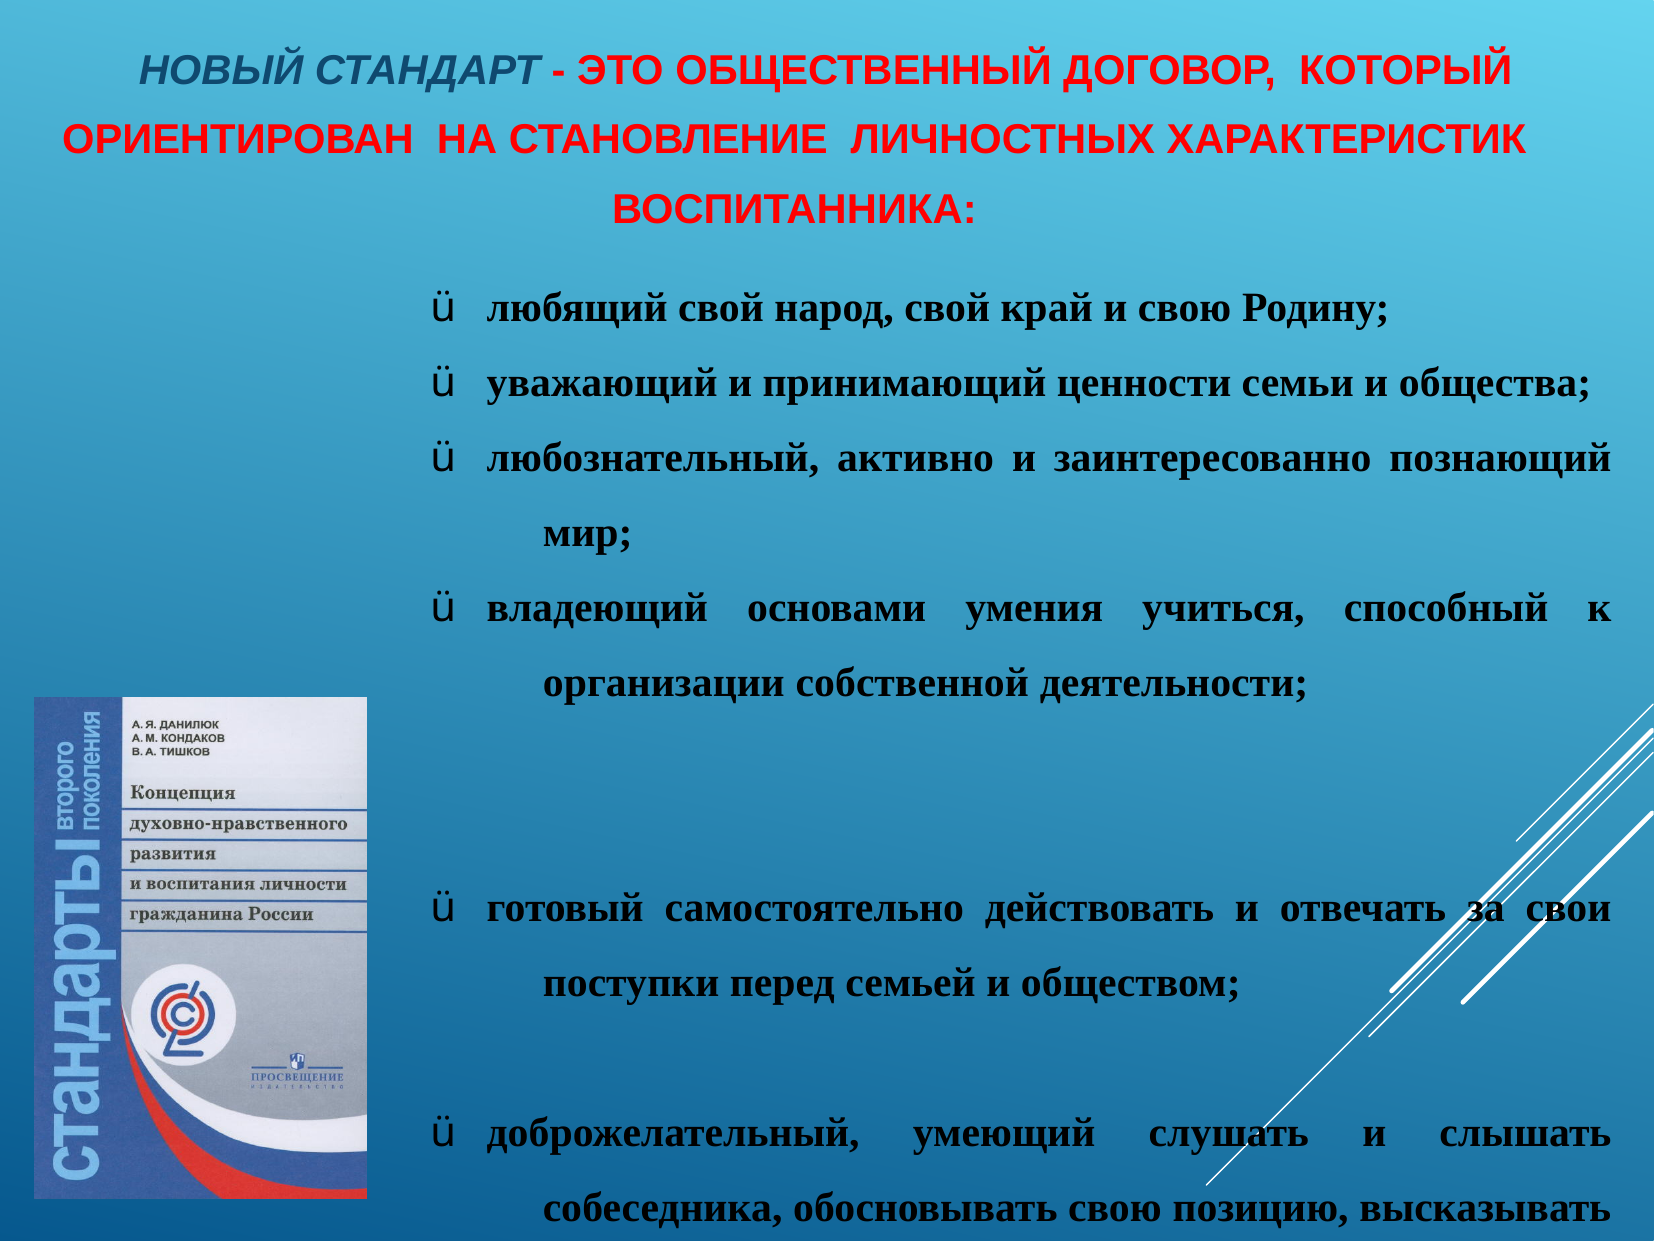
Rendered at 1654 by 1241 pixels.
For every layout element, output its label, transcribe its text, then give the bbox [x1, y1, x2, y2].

picture [34, 697, 340, 1199]
text_box любящий свой народ, свой край и свою Родину; уважающий и принимающий ценности семьи и общества; любознательный, активно и заинтересованно познающий мир; владеющий основами умения учиться, способный к организации собственной деятельности; готовый самостоятельно действовать и отвечать за свои поступки перед семьей и обществом; доброжелательный, умеющий слушать и слышать собеседника, обосновывать свою позицию, высказывать свое мнение; выполняющий правила здорового и безопасного для себя и окружающих образа жизни. [340, 248, 1627, 1241]
title Новый стандарт - это общественный договор, который Ориентирован на становление личностных характеристик воспитанника: [0, 0, 1590, 311]
